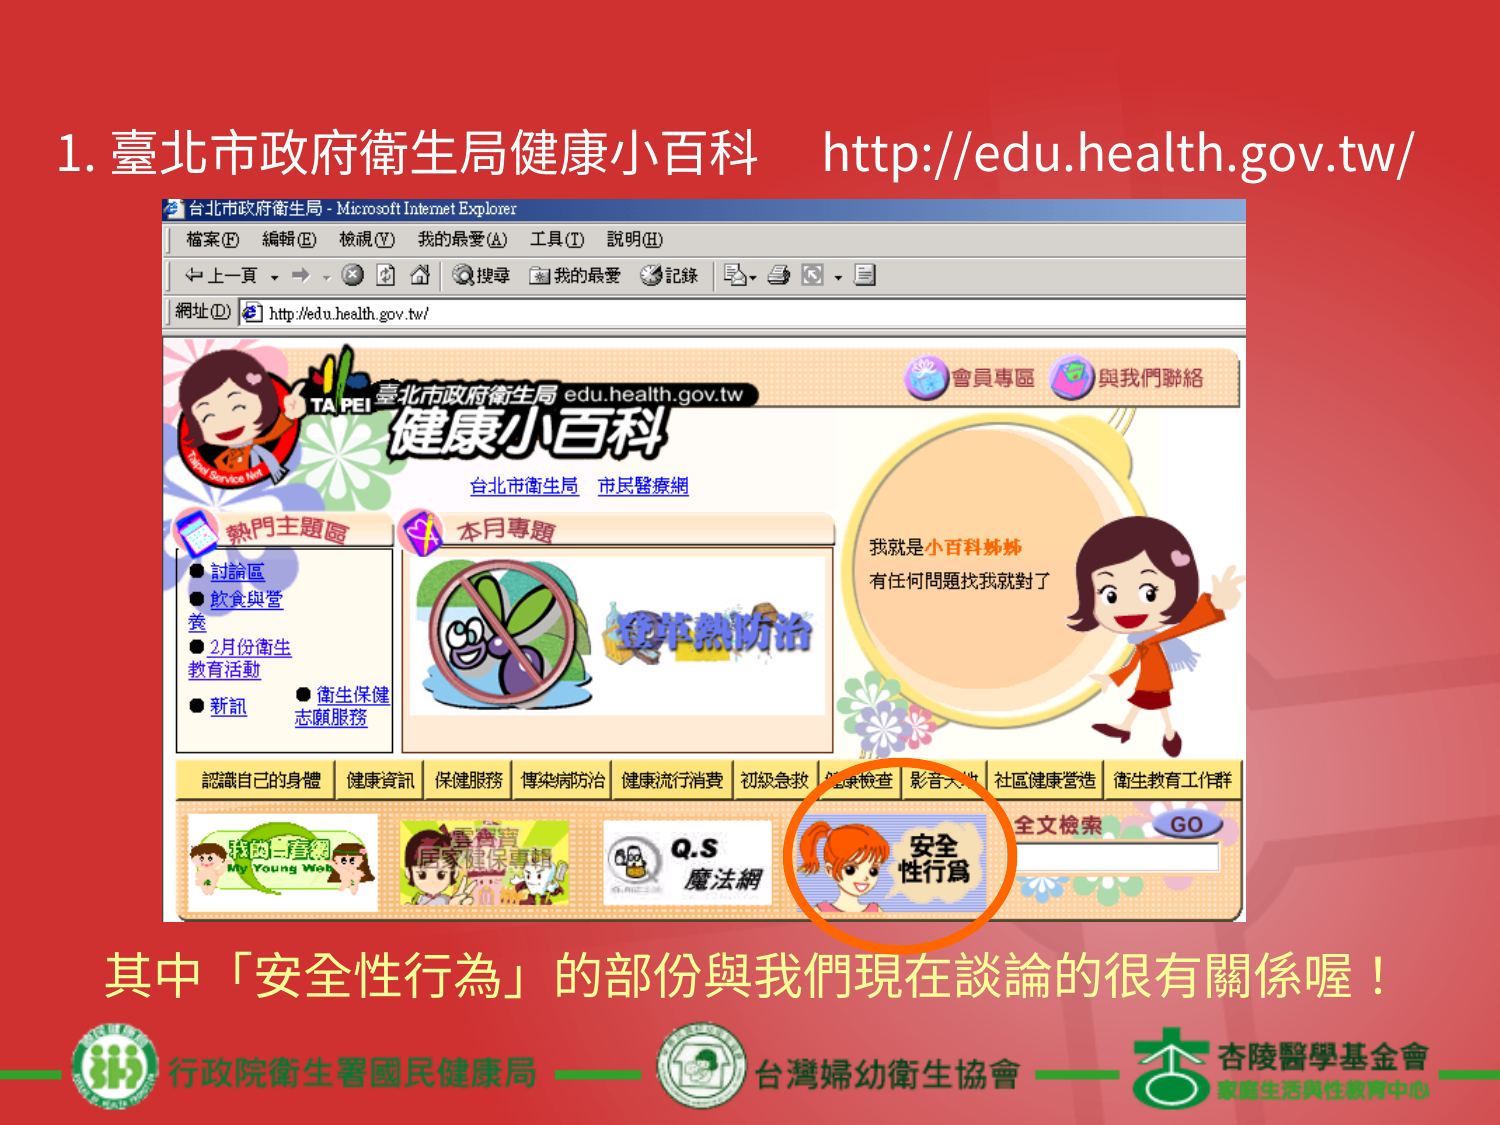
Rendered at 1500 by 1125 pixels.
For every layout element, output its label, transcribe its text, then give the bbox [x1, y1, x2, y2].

text_box 其中「安全性行為」的部份與我們現在談論的很有關係喔！ [855, 936, 945, 945]
chart [793, 768, 1007, 922]
text_box 其中「安全性行為」的部份與我們現在談論的很有關係喔！ [88, 936, 1430, 1012]
text_box 1.臺北市政府衛生局健康小百科 http://edu.health.gov.tw/ [41, 113, 1495, 189]
picture [0, 0, 1500, 1125]
chart [162, 200, 1246, 922]
